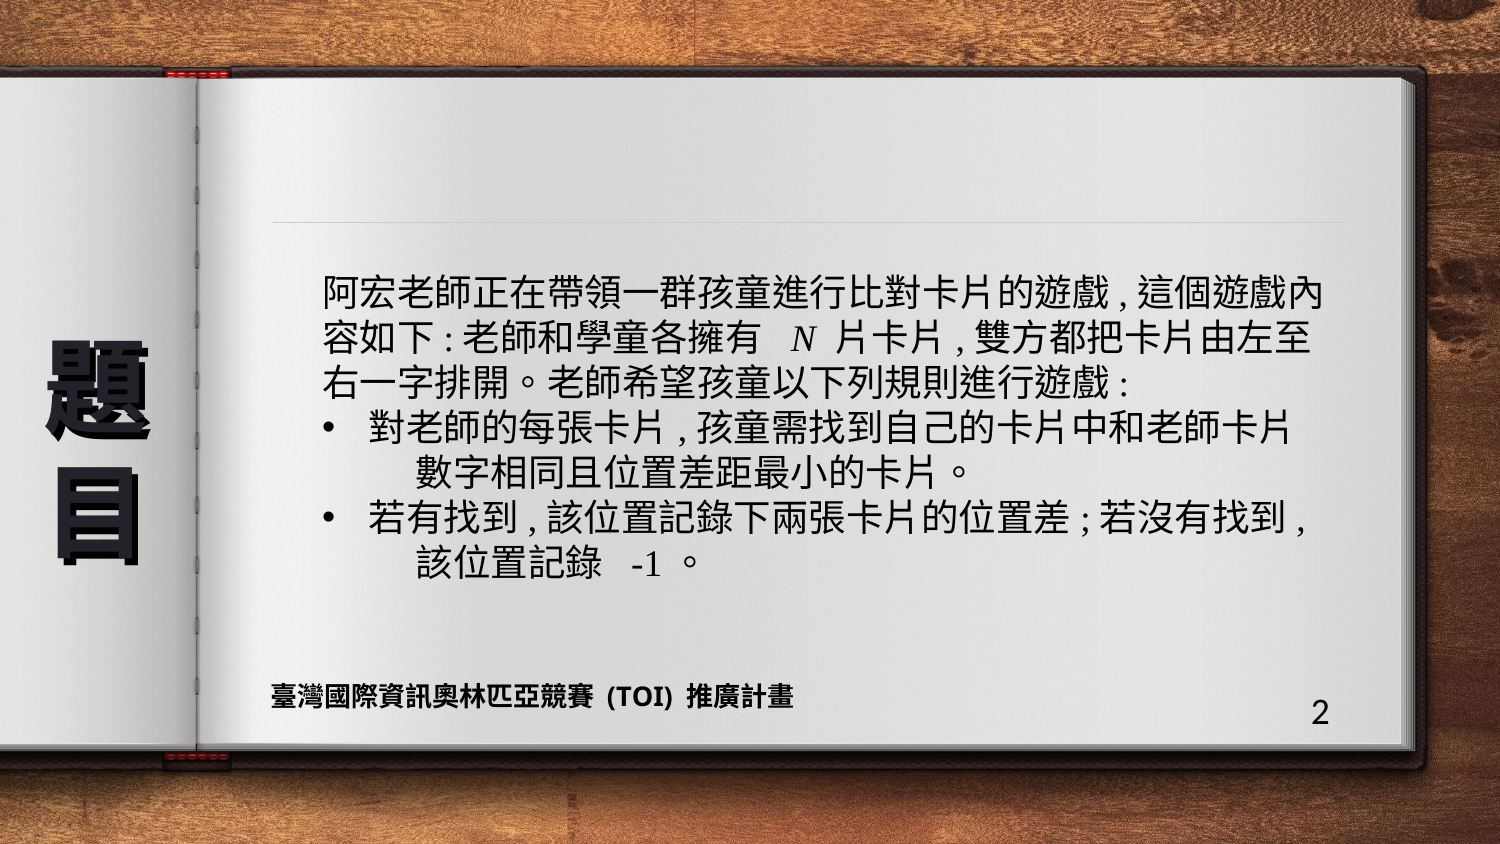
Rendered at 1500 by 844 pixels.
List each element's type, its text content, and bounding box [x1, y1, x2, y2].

text_box [1295, 672, 1386, 737]
title 題 目 [28, 306, 210, 552]
text_box 阿宏老師正在帶領一群孩童進行比對卡片的遊戲,這個遊戲內容如下:老師和學童各擁有 N 片卡片,雙方都把卡片由左至右一字排開。老師希望孩童以下列規則進行遊戲: 對老師的每張卡片,孩童需找到自己的卡片中和老師卡片數字相同且位置差距最小的卡片。 若有找到,該位置記錄下兩張卡片的位置差;若沒有找到,該位置記錄 -1。 [307, 216, 1341, 591]
